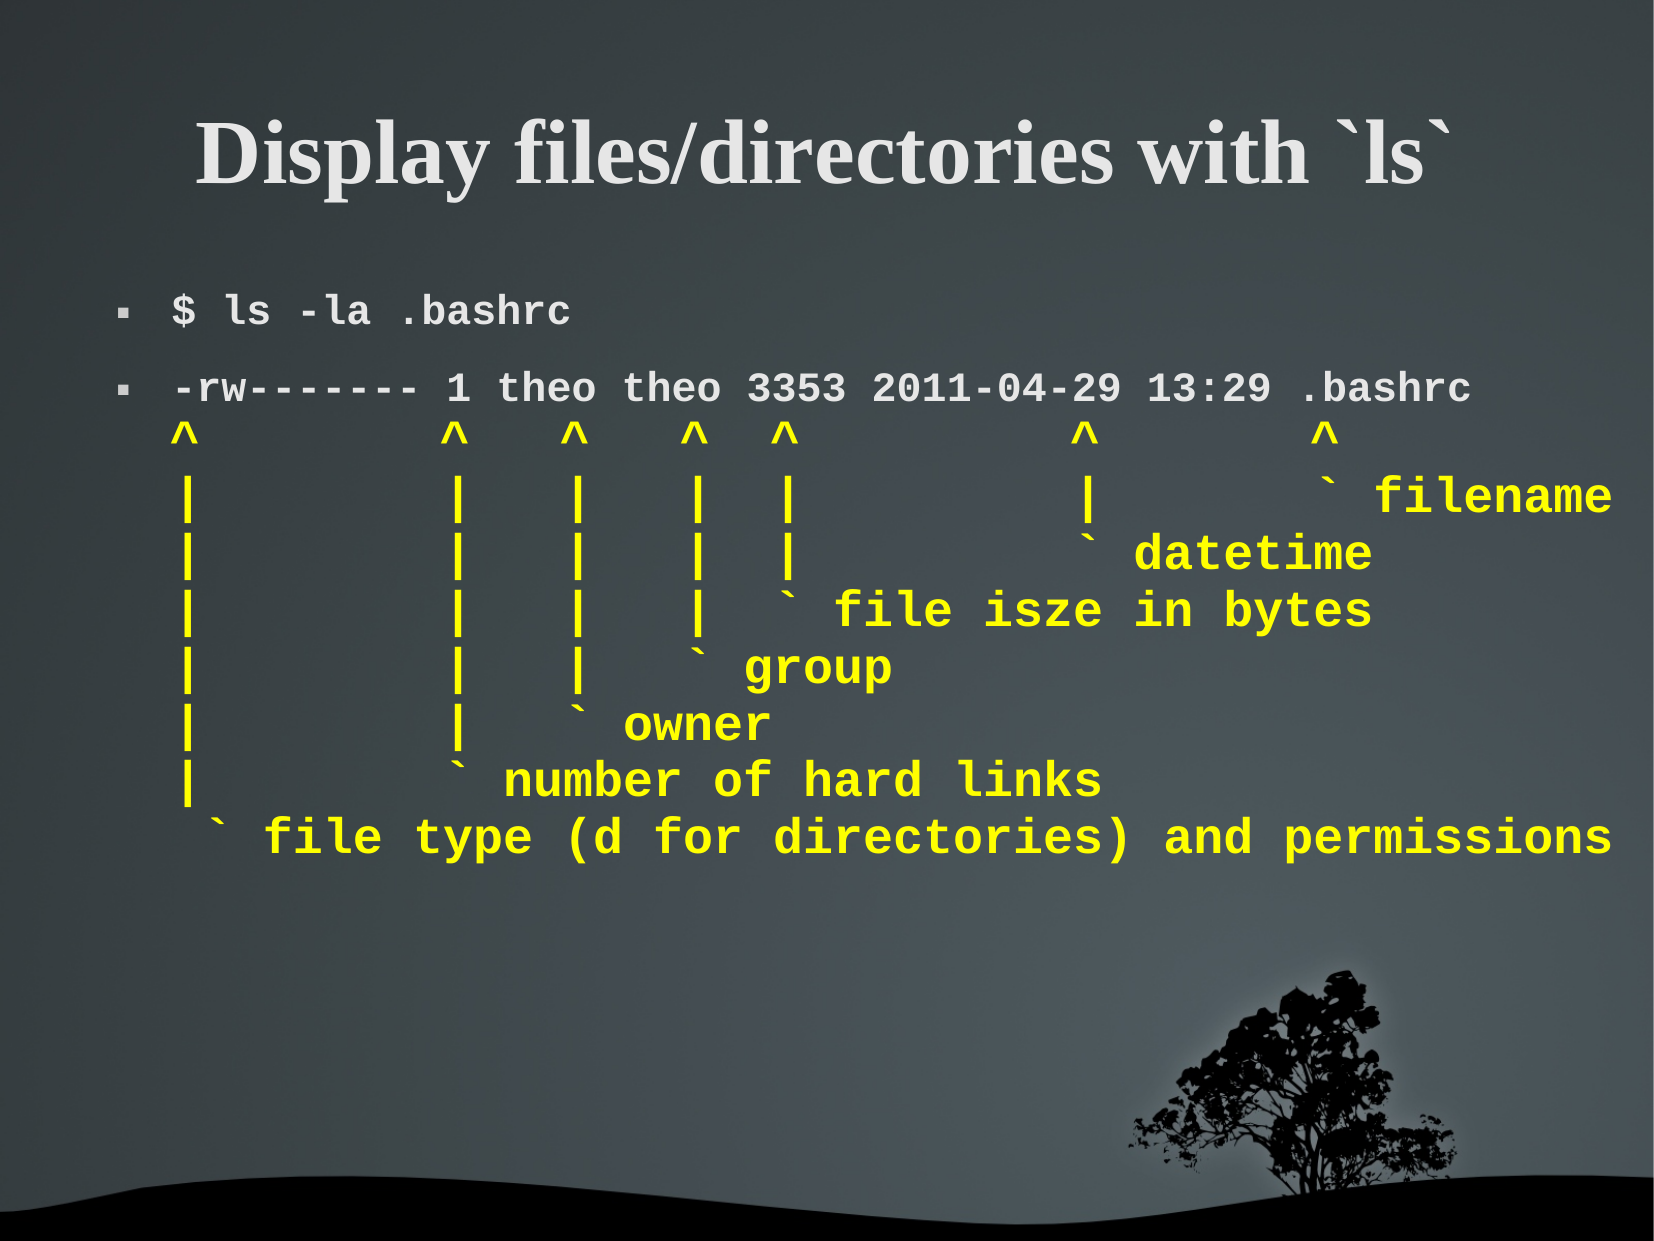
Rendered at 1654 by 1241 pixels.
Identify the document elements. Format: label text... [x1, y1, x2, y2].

list $ ls -la .bashrc -rw------- 1 theo theo 3353 2011-04-29 13:29 .bashrc [82, 934, 1571, 1109]
picture [0, 0, 1654, 1241]
list $ ls -la .bashrc -rw------- 1 theo theo 3353 2011-04-29 13:29 .bashrc [82, 290, 1571, 411]
text_box ^ ^ ^ ^ ^ ^ ^ | | | | | | ` filename | | | | | ` datetime | | | | ` file isze in bytes | | | ` group | | ` owner | ` number of hard links ` file type (d for directories) and permissions [31, 411, 1634, 934]
title Display files/directories with `ls` [82, 49, 1571, 257]
